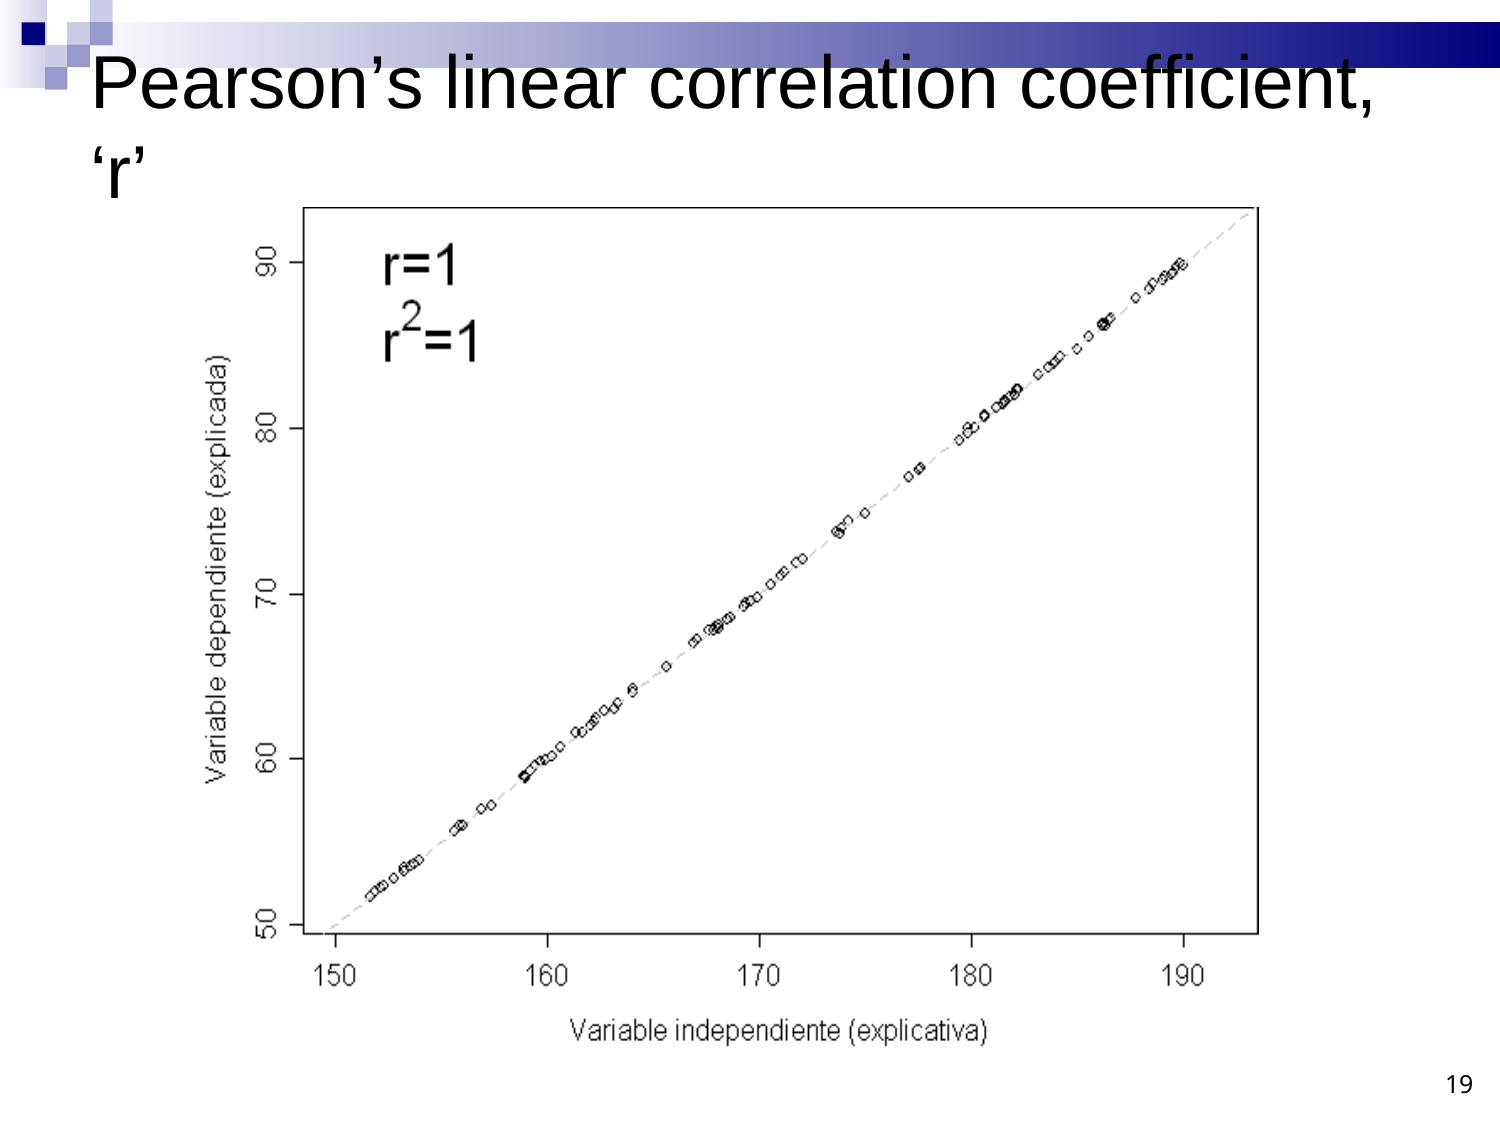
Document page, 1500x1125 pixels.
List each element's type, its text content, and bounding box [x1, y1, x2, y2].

text_box [182, 208, 1259, 1083]
title Pearson’s linear correlation coefficient, ‘r’ [75, 26, 1426, 222]
text_box <número> [1139, 1070, 1489, 1110]
